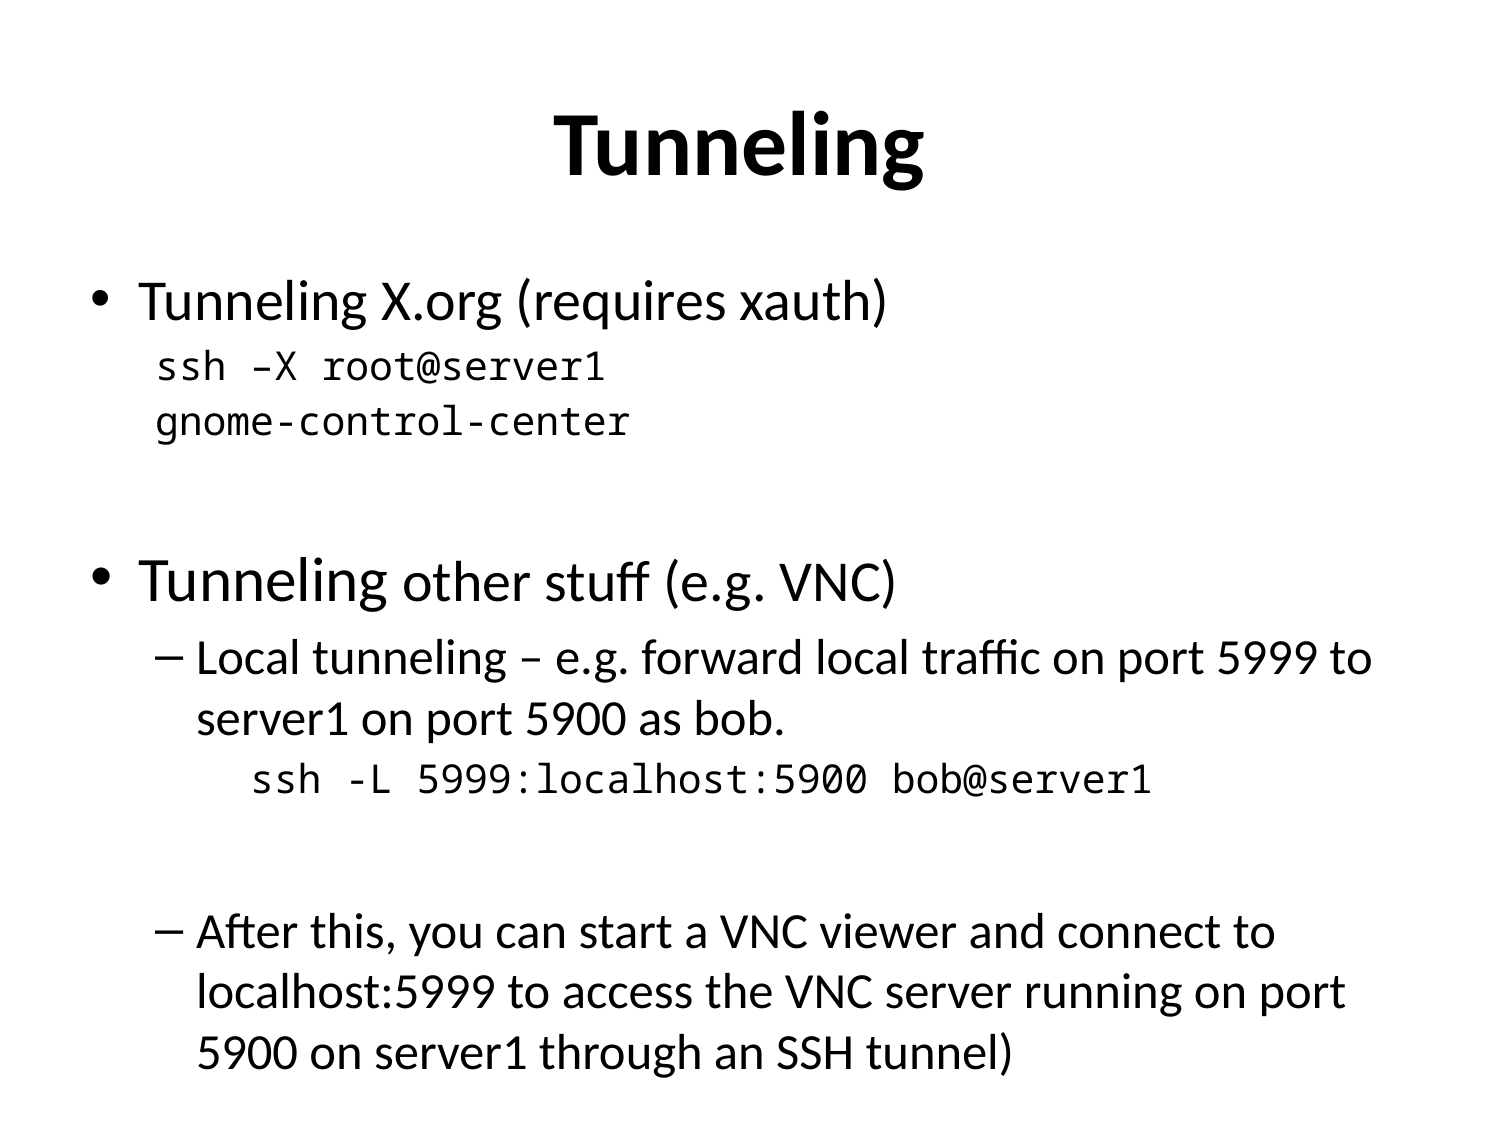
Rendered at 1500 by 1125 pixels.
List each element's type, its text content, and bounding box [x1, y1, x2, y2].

title Tunneling [75, 45, 1425, 233]
list Tunneling X.org (requires xauth) ssh –X root@server1 gnome-control-center Tunneling other stuff (e.g. VNC) Local tunneling – e.g. forward local traffic on port 5999 to server1 on port 5900 as bob. ssh -L 5999:localhost:5900 bob@server1 After this, you can start a VNC viewer and connect to localhost:5999 to access the VNC server running on port 5900 on server1 through an SSH tunnel) [75, 255, 1471, 1094]
